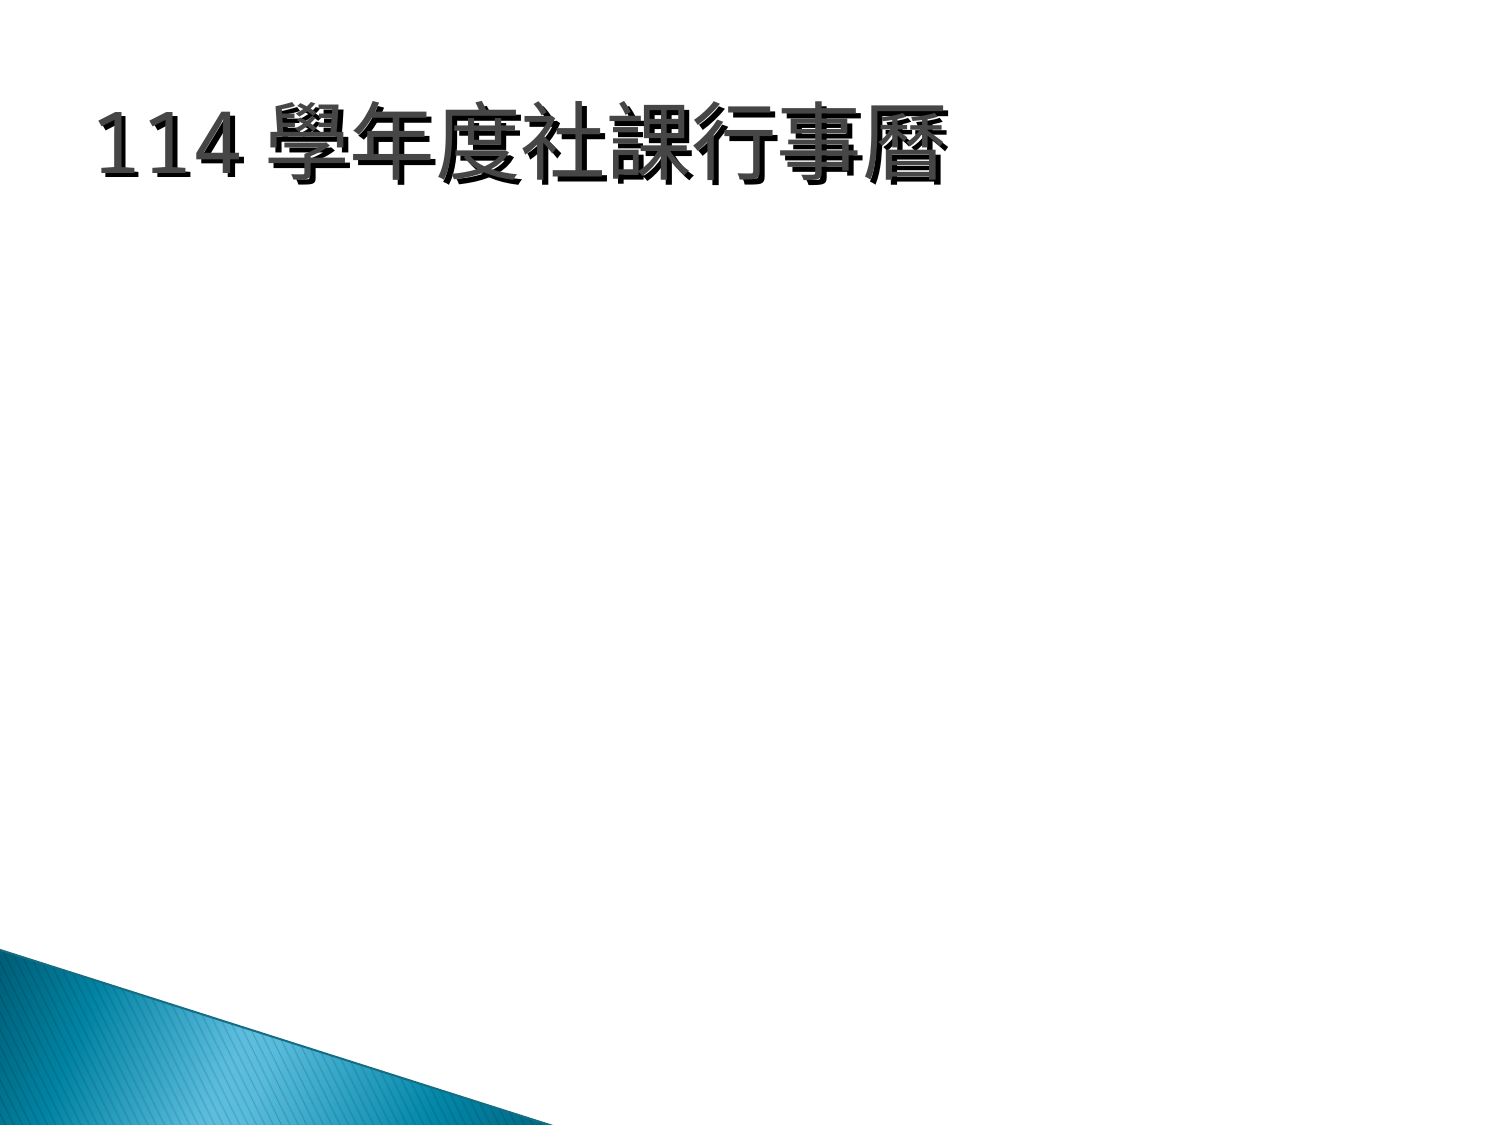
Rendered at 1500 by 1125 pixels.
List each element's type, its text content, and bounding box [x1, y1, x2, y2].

title 114學年度社課行事曆 [75, 45, 1426, 233]
